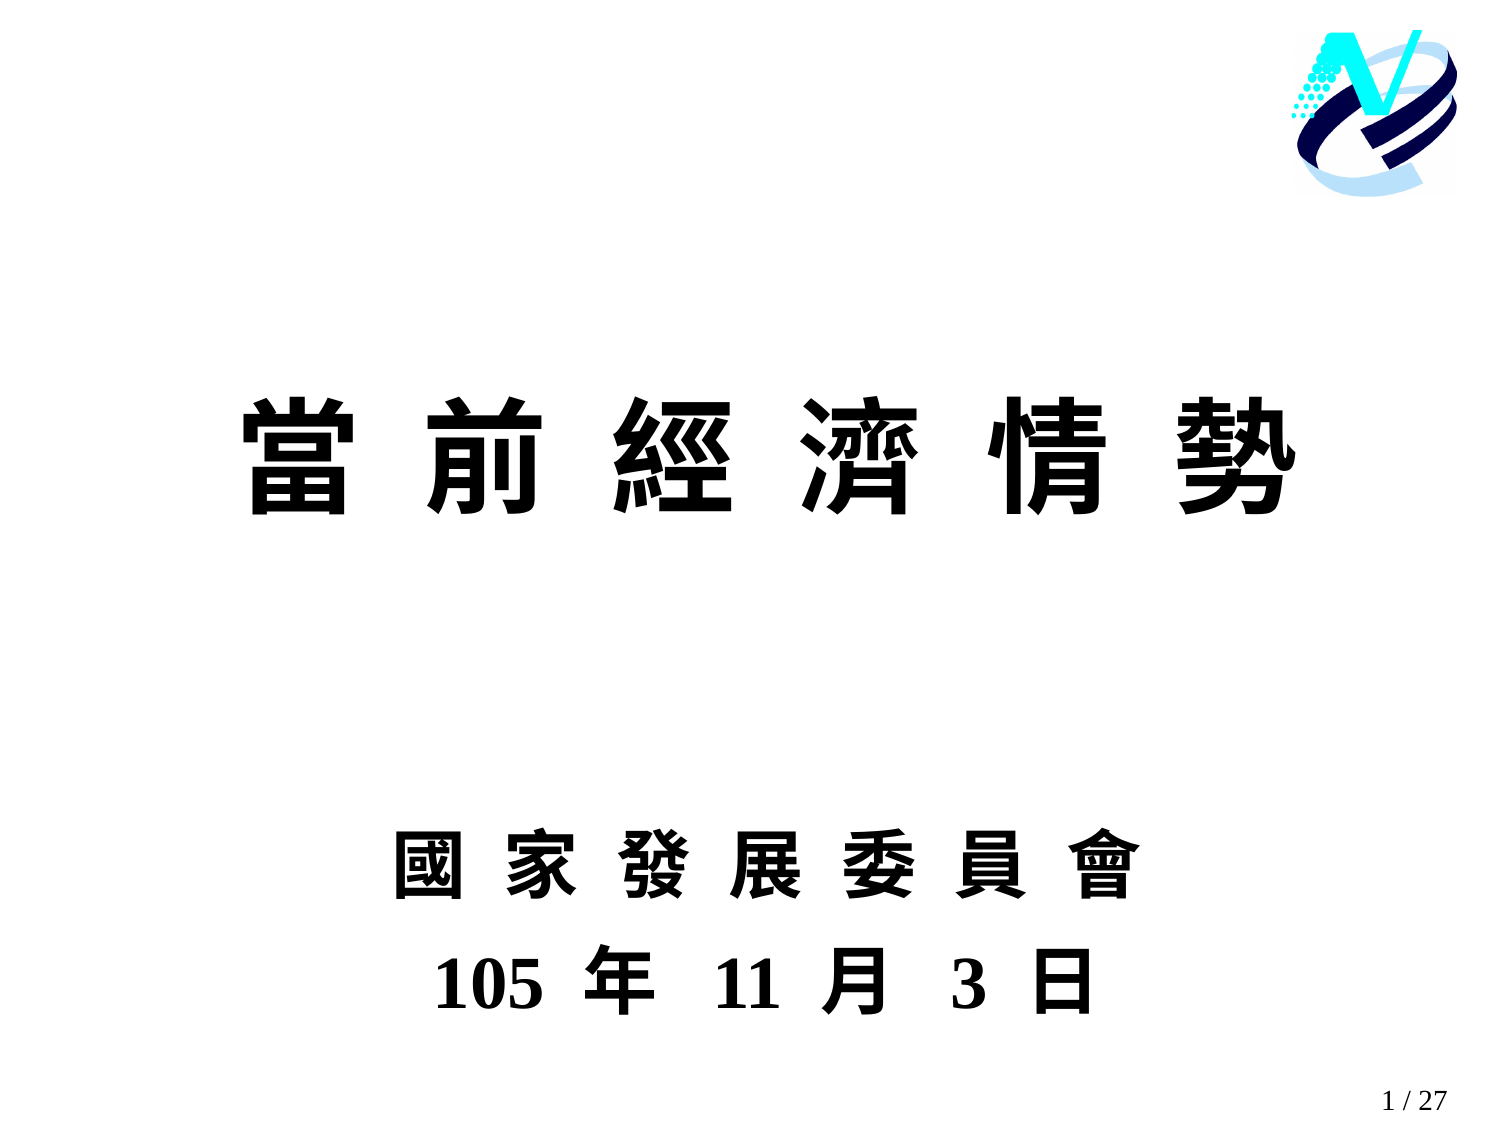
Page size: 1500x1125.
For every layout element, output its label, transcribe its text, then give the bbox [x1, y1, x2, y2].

text_box 國 家 發 展 委 員 會 105 年 11 月 3 日 [241, 792, 1292, 1031]
picture [1291, 30, 1457, 197]
title 當 前 經 濟 情 勢 [103, 349, 1430, 536]
